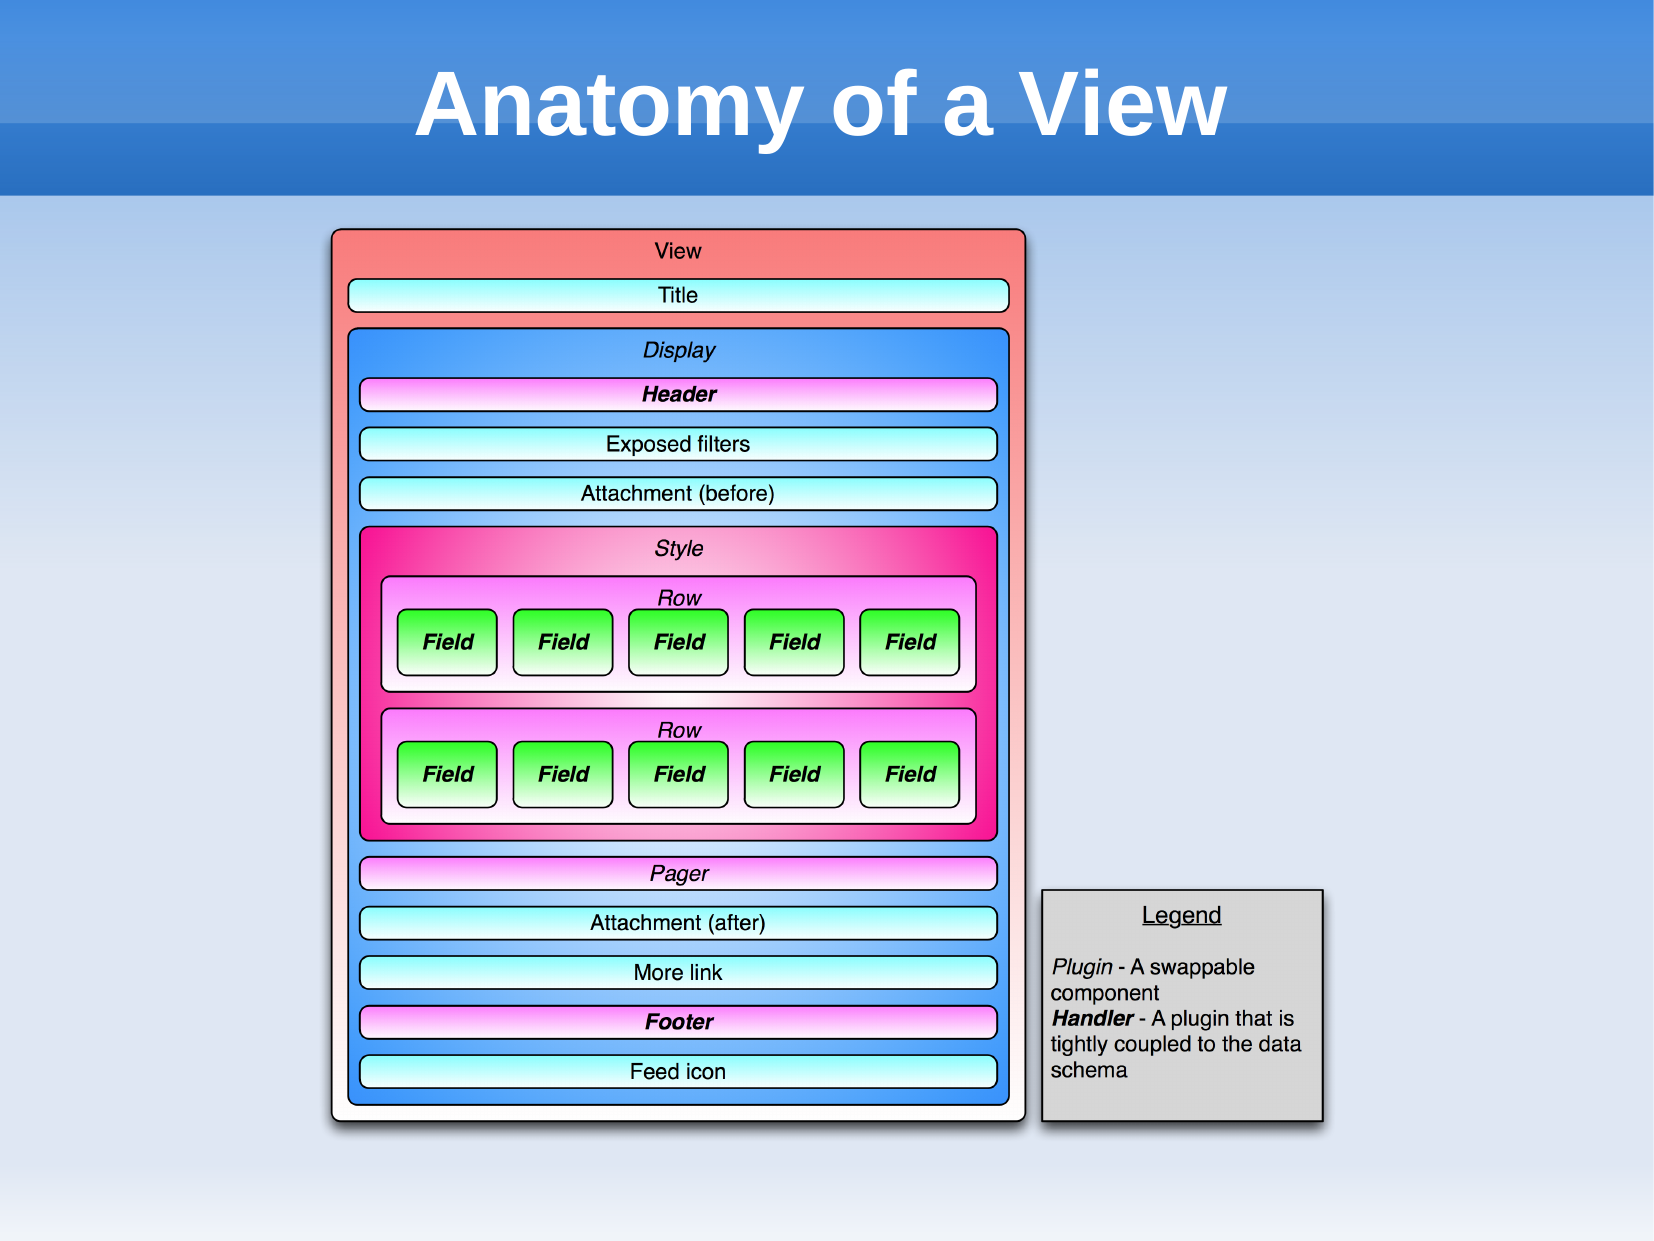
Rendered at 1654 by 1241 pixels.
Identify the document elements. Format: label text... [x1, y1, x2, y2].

title Anatomy of a View [76, 0, 1565, 208]
picture [0, 0, 1654, 1241]
